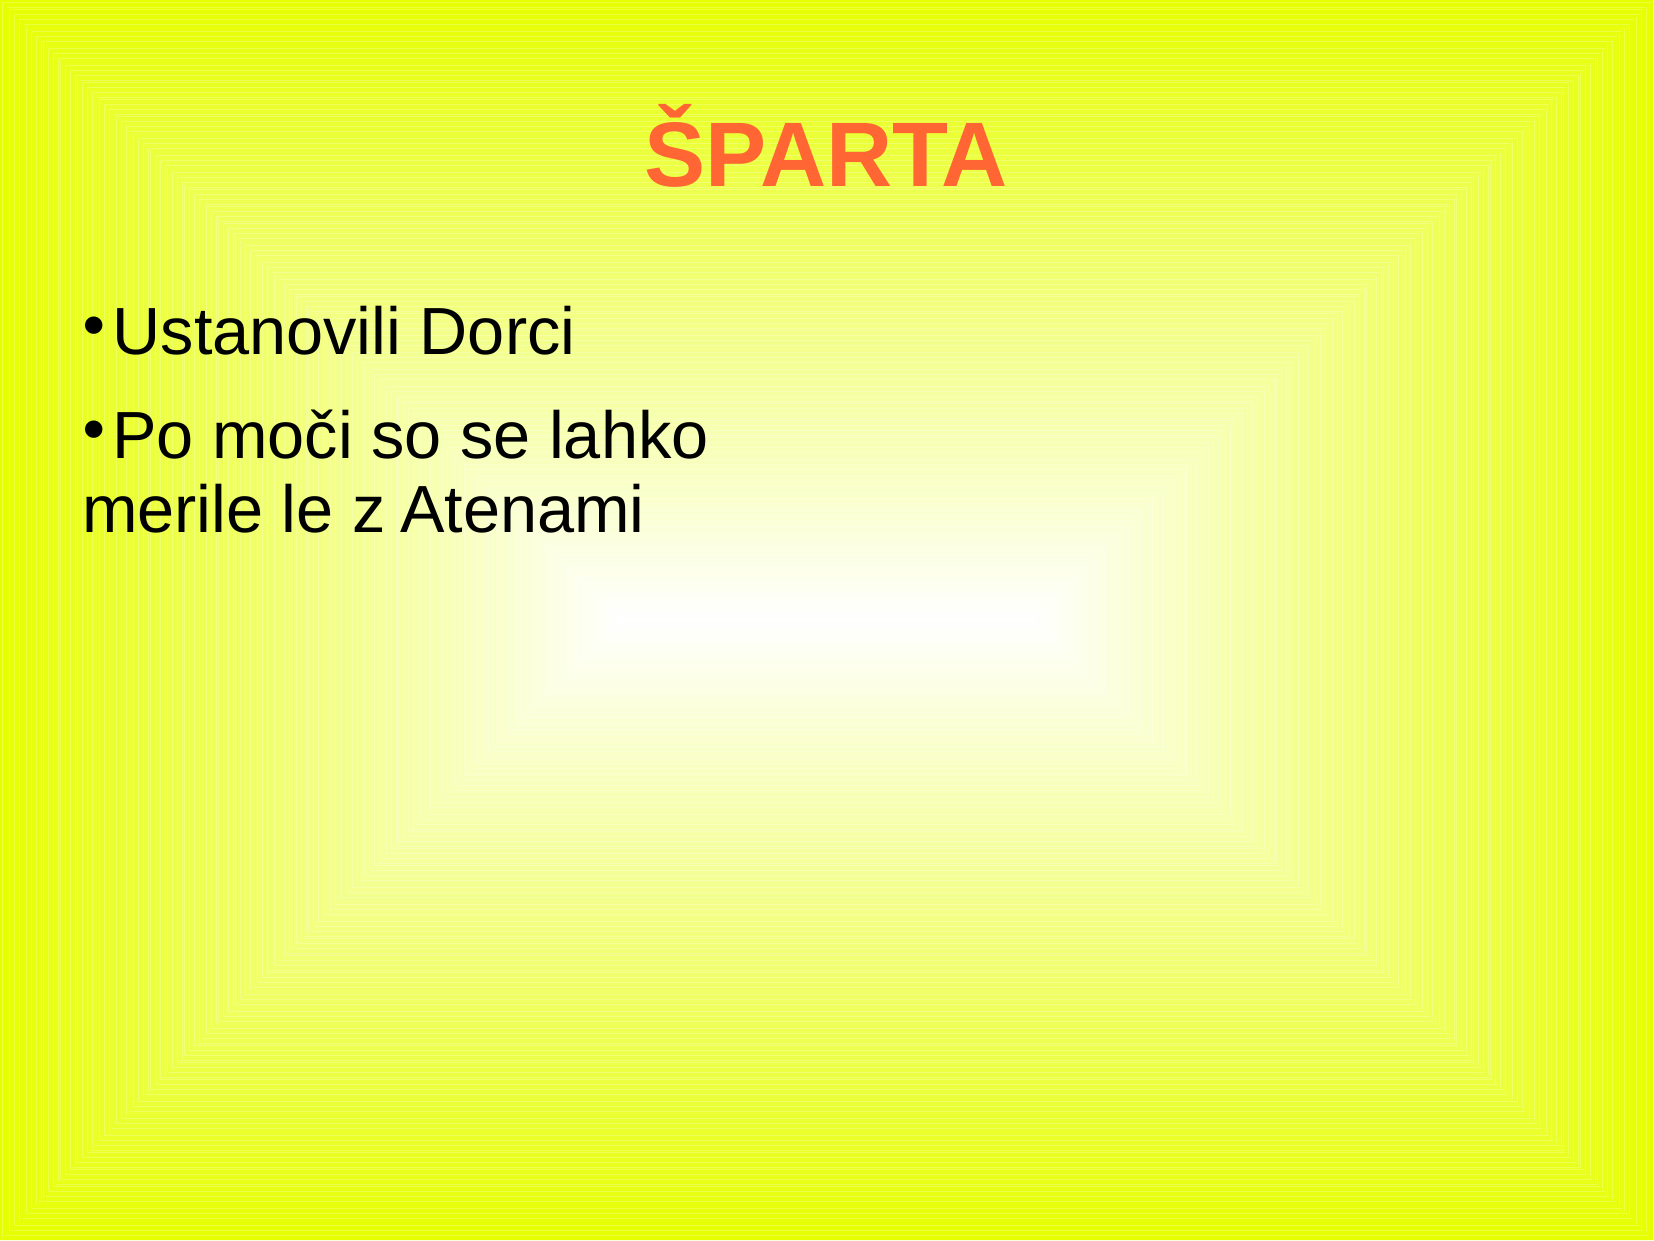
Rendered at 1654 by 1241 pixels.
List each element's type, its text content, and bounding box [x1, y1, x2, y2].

list Ustanovili Dorci Po moči so se lahko merile le z Atenami [82, 290, 809, 1109]
title ŠPARTA [82, 46, 1571, 260]
